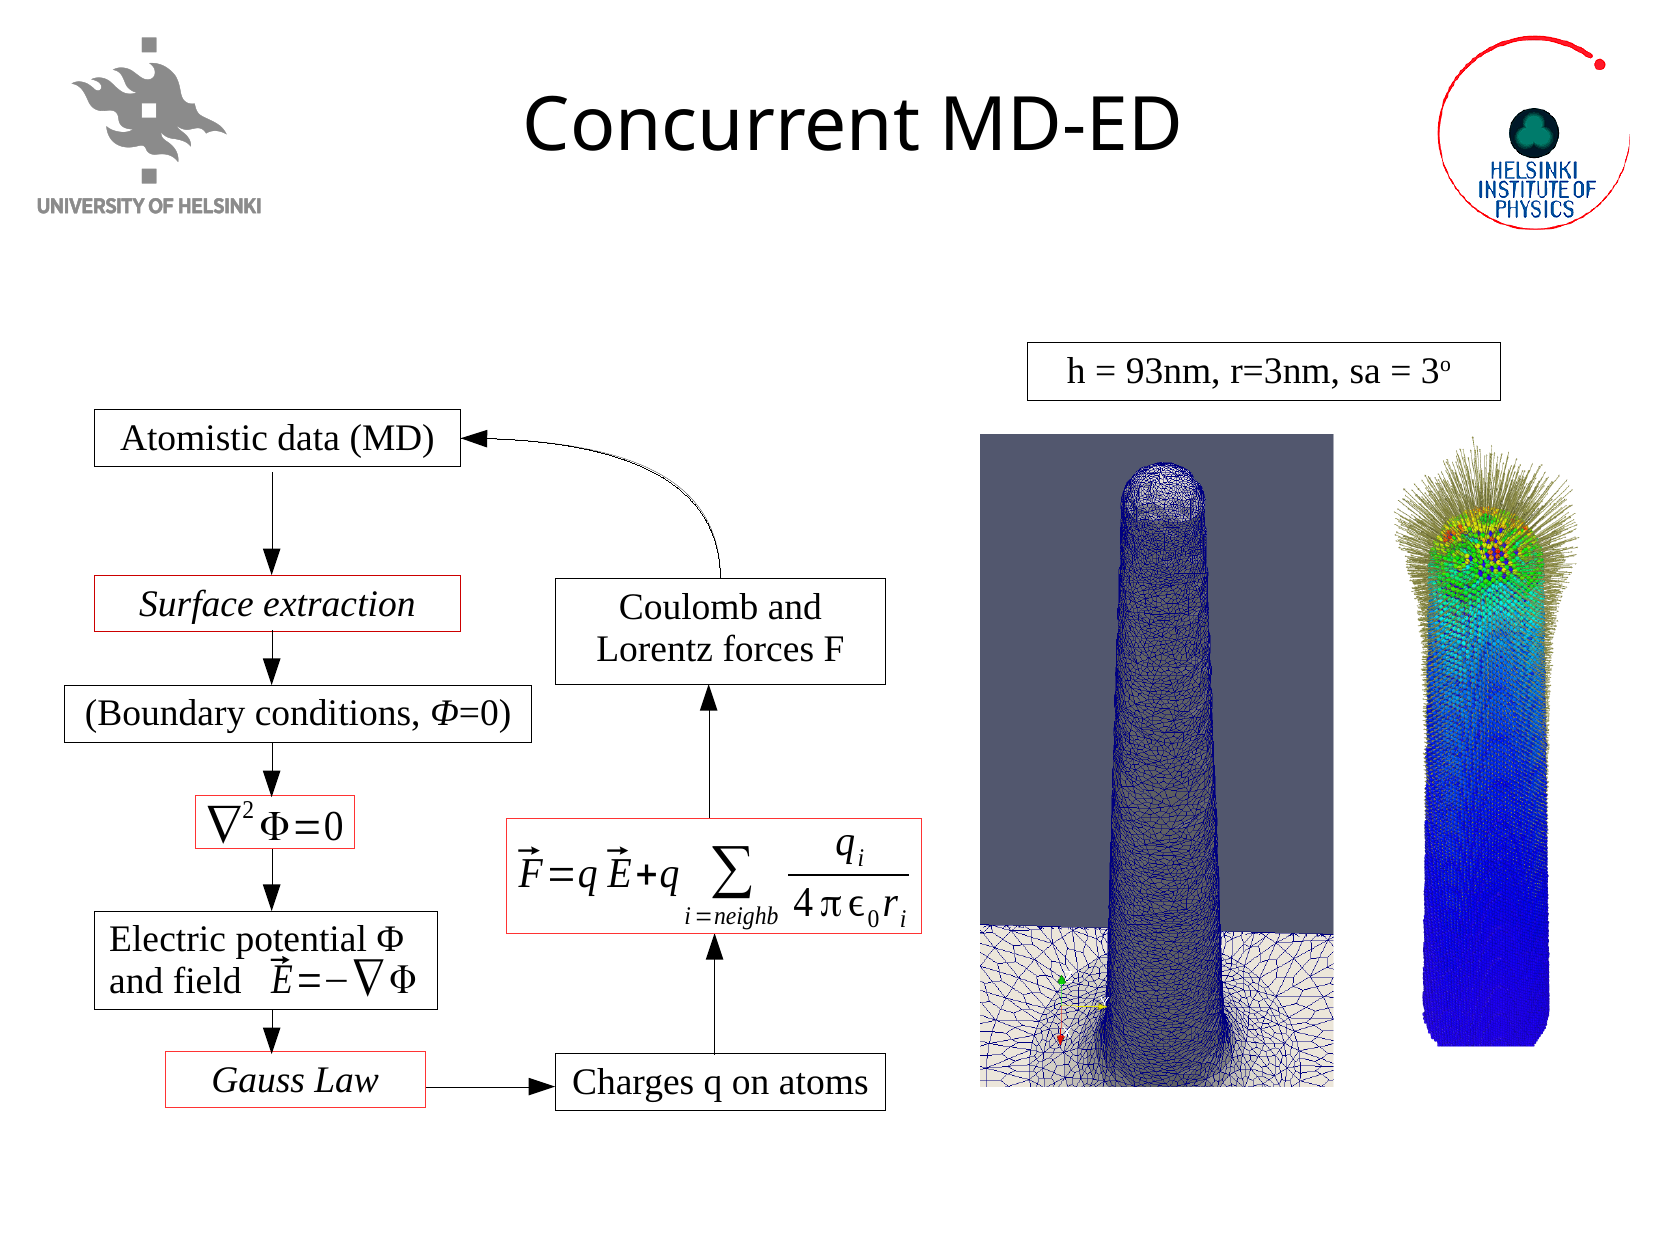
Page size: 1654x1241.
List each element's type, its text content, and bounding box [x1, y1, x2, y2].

title Concurrent MD-ED [274, 40, 1432, 201]
text_box h = 93nm, r=3nm, sa = 3o [1027, 342, 1501, 401]
text_box Surface extraction [94, 575, 461, 632]
chart [506, 818, 922, 934]
picture [1437, 35, 1630, 230]
text_box Gauss Law [165, 1051, 426, 1108]
picture [23, 23, 275, 229]
text_box Electric potential Φ and field [94, 911, 438, 1010]
text_box Atomistic data (MD) [94, 409, 461, 467]
text_box Coulomb and Lorentz forces F [555, 578, 886, 685]
text_box (Boundary conditions, Φ=0) [64, 685, 532, 743]
picture [980, 434, 1638, 1087]
text_box Charges q on atoms [555, 1053, 886, 1111]
chart [195, 795, 355, 849]
chart [259, 956, 426, 1004]
